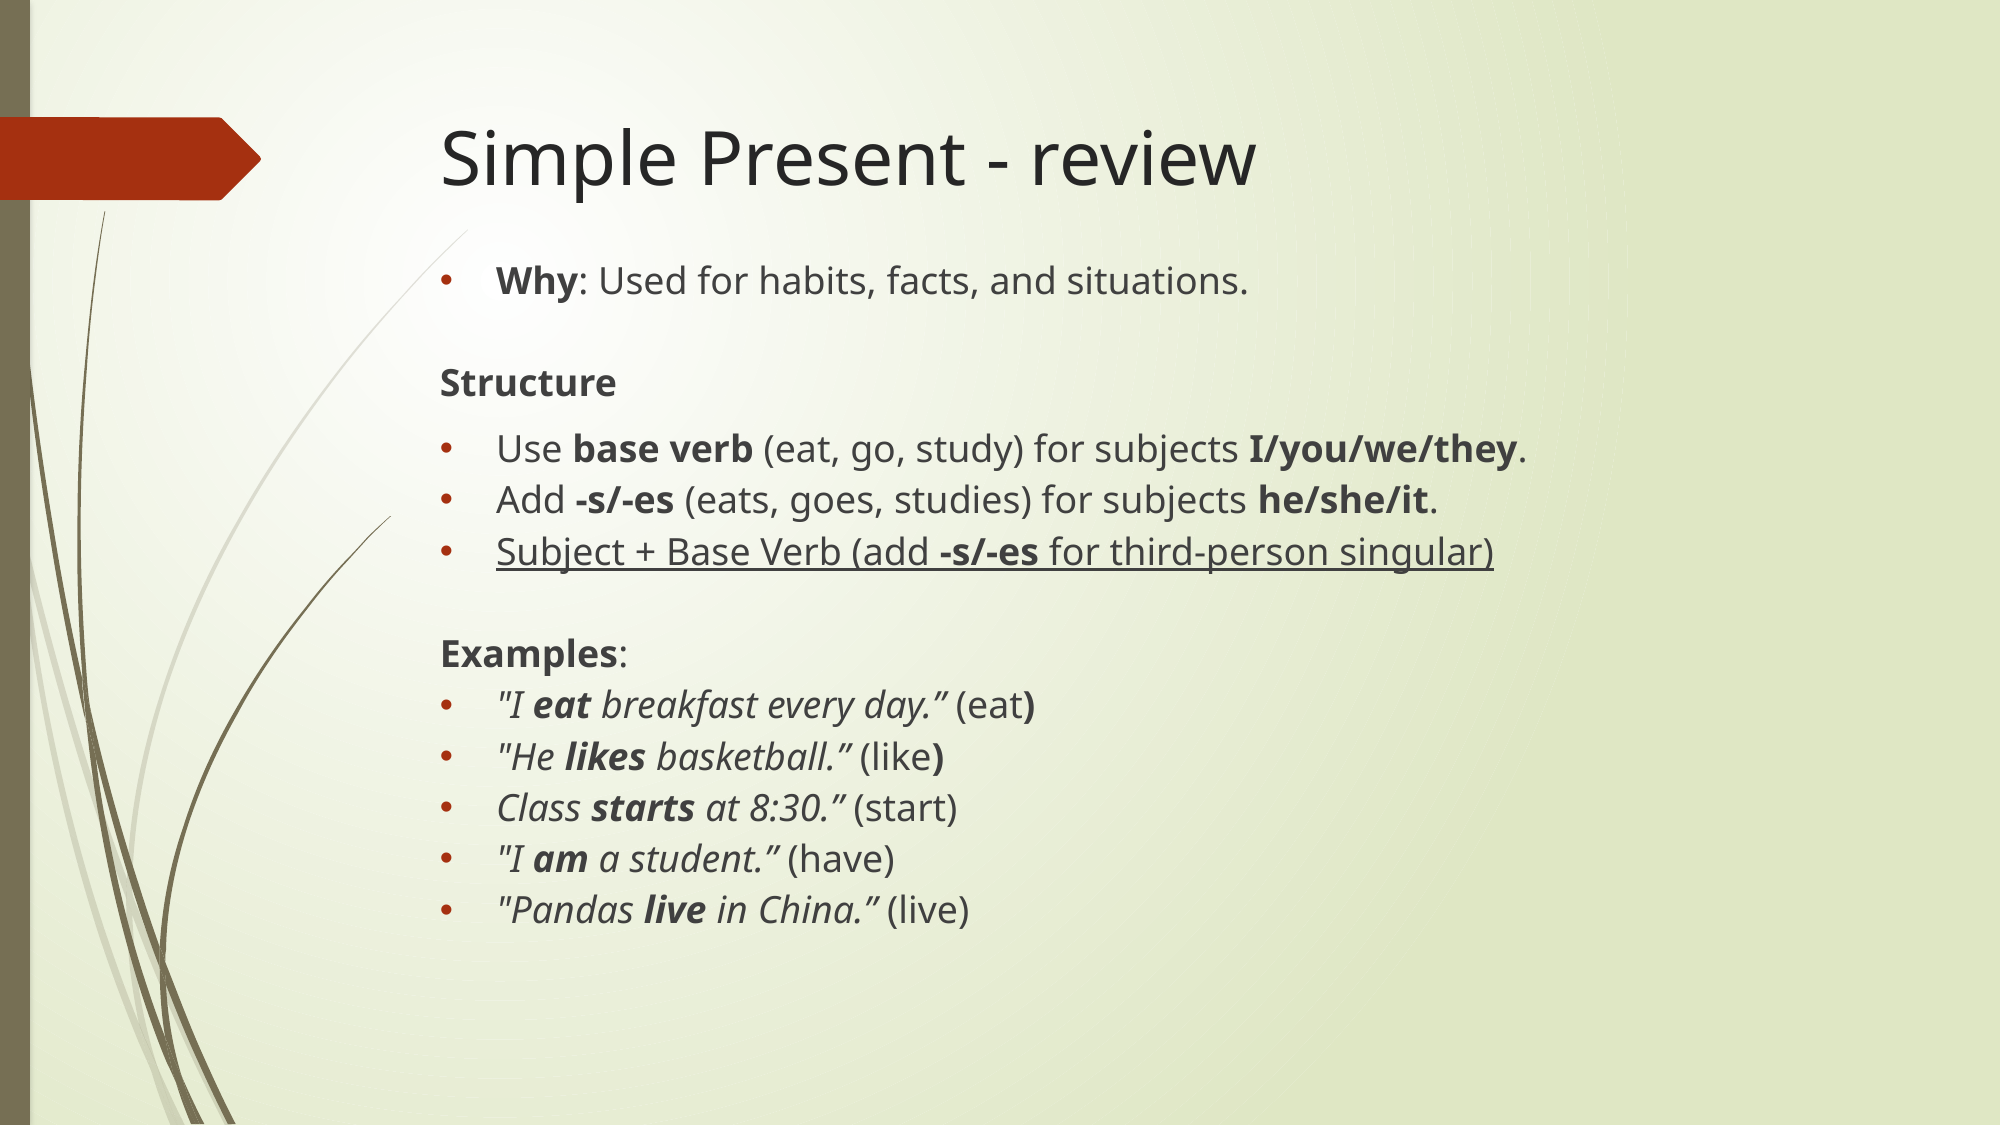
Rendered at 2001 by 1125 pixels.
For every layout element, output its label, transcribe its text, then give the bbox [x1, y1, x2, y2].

list Why: Used for habits, facts, and situations. Structure Use base verb (eat, go, study) for subjects I/you/we/they. Add -s/-es (eats, goes, studies) for subjects he/she/it. Subject + Base Verb (add -s/-es for third-person singular) Examples: "I eat breakfast every day.” (eat) "He likes basketball.” (like) Class starts at 8:30.” (start) "I am a student.” (have) "Pandas live in China.” (live) [424, 249, 1888, 970]
title Simple Present - review [425, 102, 1888, 249]
